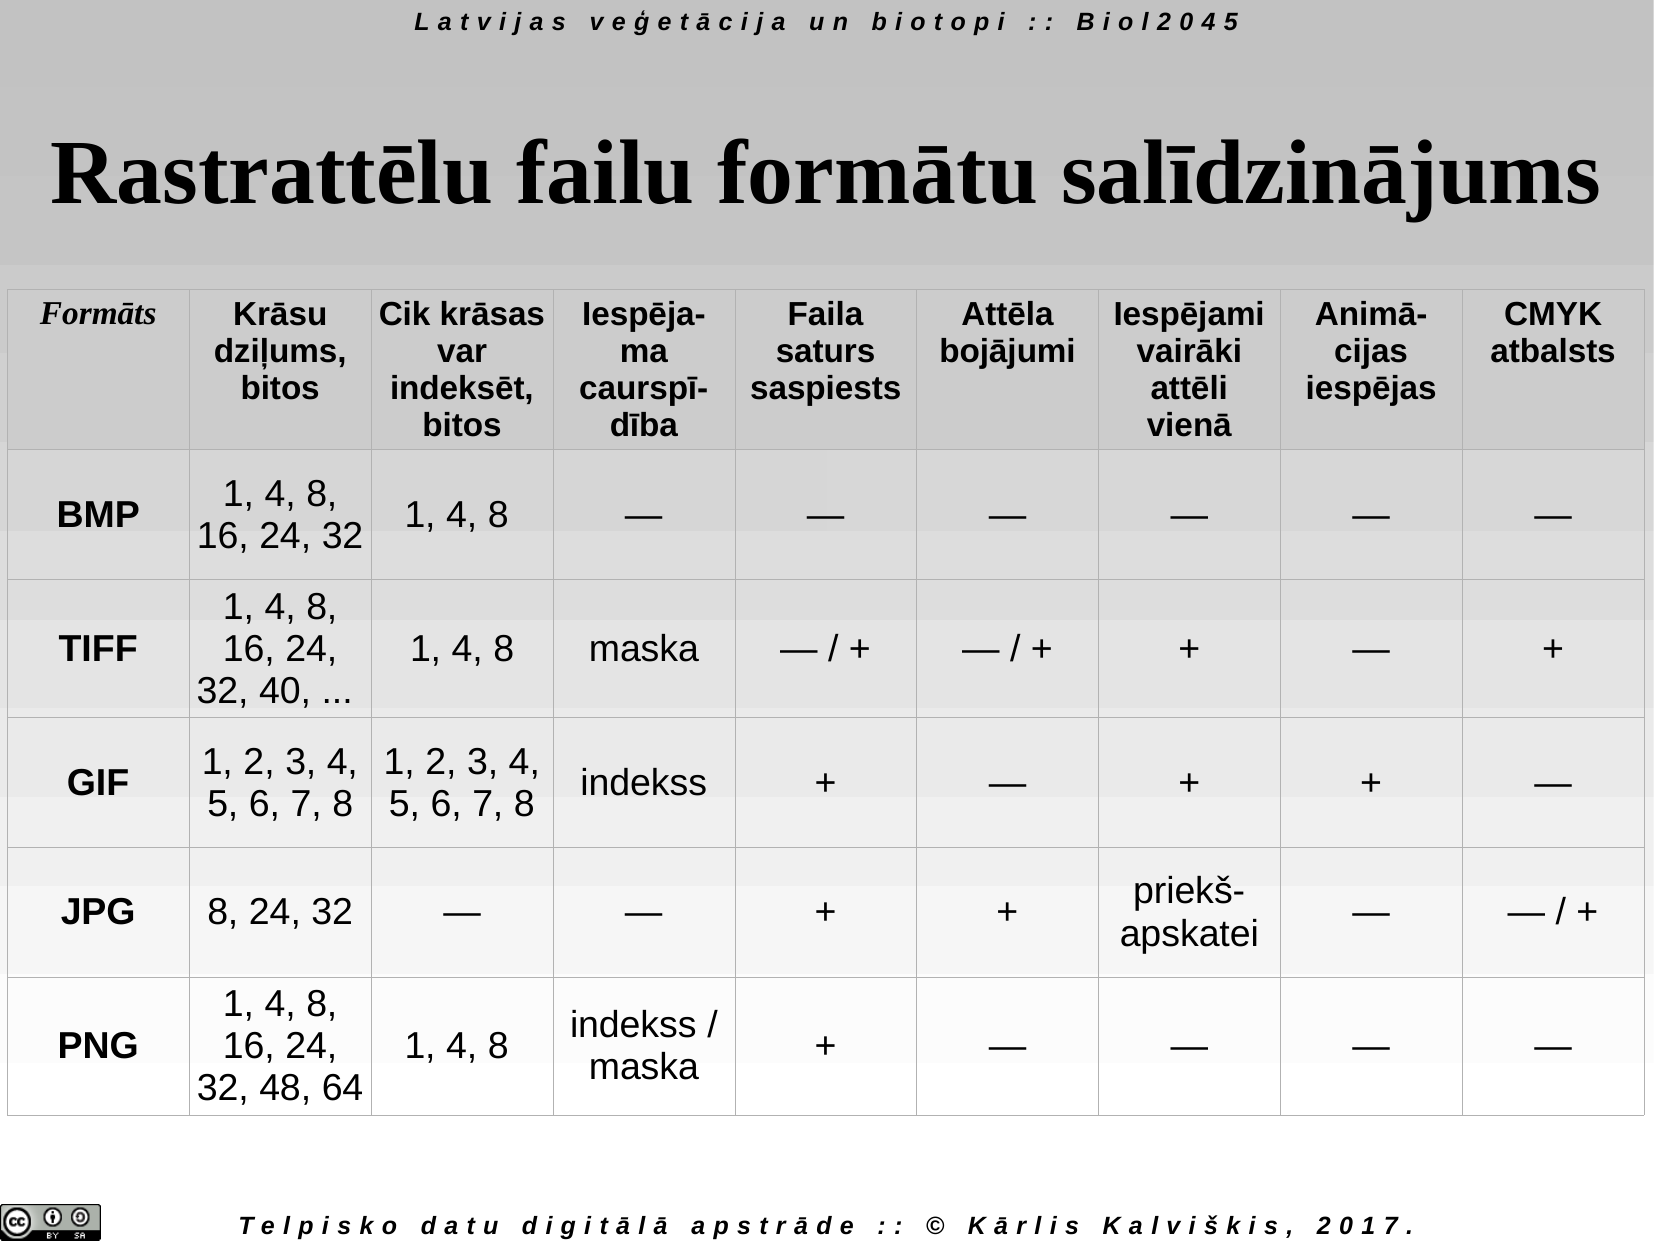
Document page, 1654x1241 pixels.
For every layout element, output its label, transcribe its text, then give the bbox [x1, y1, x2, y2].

table_cell 1, 2, 3, 4, 5, 6, 7, 8 [372, 718, 553, 847]
table_cell — [1281, 978, 1462, 1115]
table_cell + [1281, 718, 1462, 847]
table_header Animā-cijas iespējas [1281, 296, 1462, 449]
picture [0, 0, 1654, 1241]
table_cell PNG [8, 978, 189, 1115]
table_header CMYK atbalsts [1463, 290, 1644, 449]
table_header Krāsu dziļums, bitos [190, 296, 371, 449]
table_header Faila saturs saspiests [736, 296, 916, 449]
table_cell + [736, 718, 916, 847]
table_cell — / + [917, 580, 1098, 717]
table_header Cik krāsas var indeksēt, bitos [372, 296, 553, 449]
table_cell 1, 4, 8, 16, 24, 32 [190, 450, 371, 579]
table_cell BMP [8, 450, 189, 579]
table_cell — [372, 848, 553, 977]
table_cell + [917, 848, 1098, 977]
table_cell — [917, 978, 1098, 1115]
table_cell — [1099, 450, 1280, 579]
table_cell indekss / maska [554, 978, 735, 1115]
table_header Iespēja-ma caurspī-dība [554, 296, 735, 449]
table_cell — [554, 450, 735, 579]
table_cell 1, 4, 8, 16, 24, 32, 40, ... [190, 580, 371, 717]
table_cell — [736, 450, 916, 579]
table_cell 1, 2, 3, 4, 5, 6, 7, 8 [190, 718, 371, 847]
table_cell indekss [554, 718, 735, 847]
table_cell + [736, 978, 916, 1115]
table_cell 1, 4, 8 [372, 978, 553, 1115]
table_cell priekš-apskatei [1099, 848, 1280, 977]
table_cell — [1463, 450, 1644, 579]
table_cell JPG [8, 848, 189, 977]
title Rastrattēlu failu formātu salīdzinājums [29, 49, 1625, 296]
table_cell — [1281, 450, 1462, 579]
table_cell — [554, 848, 735, 977]
table_cell — [917, 450, 1098, 579]
table_cell — [1099, 978, 1280, 1115]
table_header Formāts [8, 290, 189, 449]
table_cell — [1281, 848, 1462, 977]
table_cell TIFF [8, 580, 189, 717]
table_cell GIF [8, 718, 189, 847]
table_cell + [1463, 580, 1644, 717]
table_cell 1, 4, 8 [372, 450, 553, 579]
table_cell 1, 4, 8 [372, 580, 553, 717]
table_cell — / + [1463, 848, 1644, 977]
table_cell 1, 4, 8, 16, 24, 32, 48, 64 [190, 978, 371, 1115]
table_cell — [1463, 718, 1644, 847]
table_header Iespējami vairāki attēli vienā [1099, 296, 1280, 449]
table_cell + [1099, 718, 1280, 847]
table_cell + [736, 848, 916, 977]
table_cell + [1099, 580, 1280, 717]
table_cell — [1281, 580, 1462, 717]
table_cell — [917, 718, 1098, 847]
table_cell — [1463, 978, 1644, 1115]
table_cell — / + [736, 580, 916, 717]
table_header Attēla bojājumi [917, 296, 1098, 449]
table_cell 8, 24, 32 [190, 848, 371, 977]
table_cell maska [554, 580, 735, 717]
